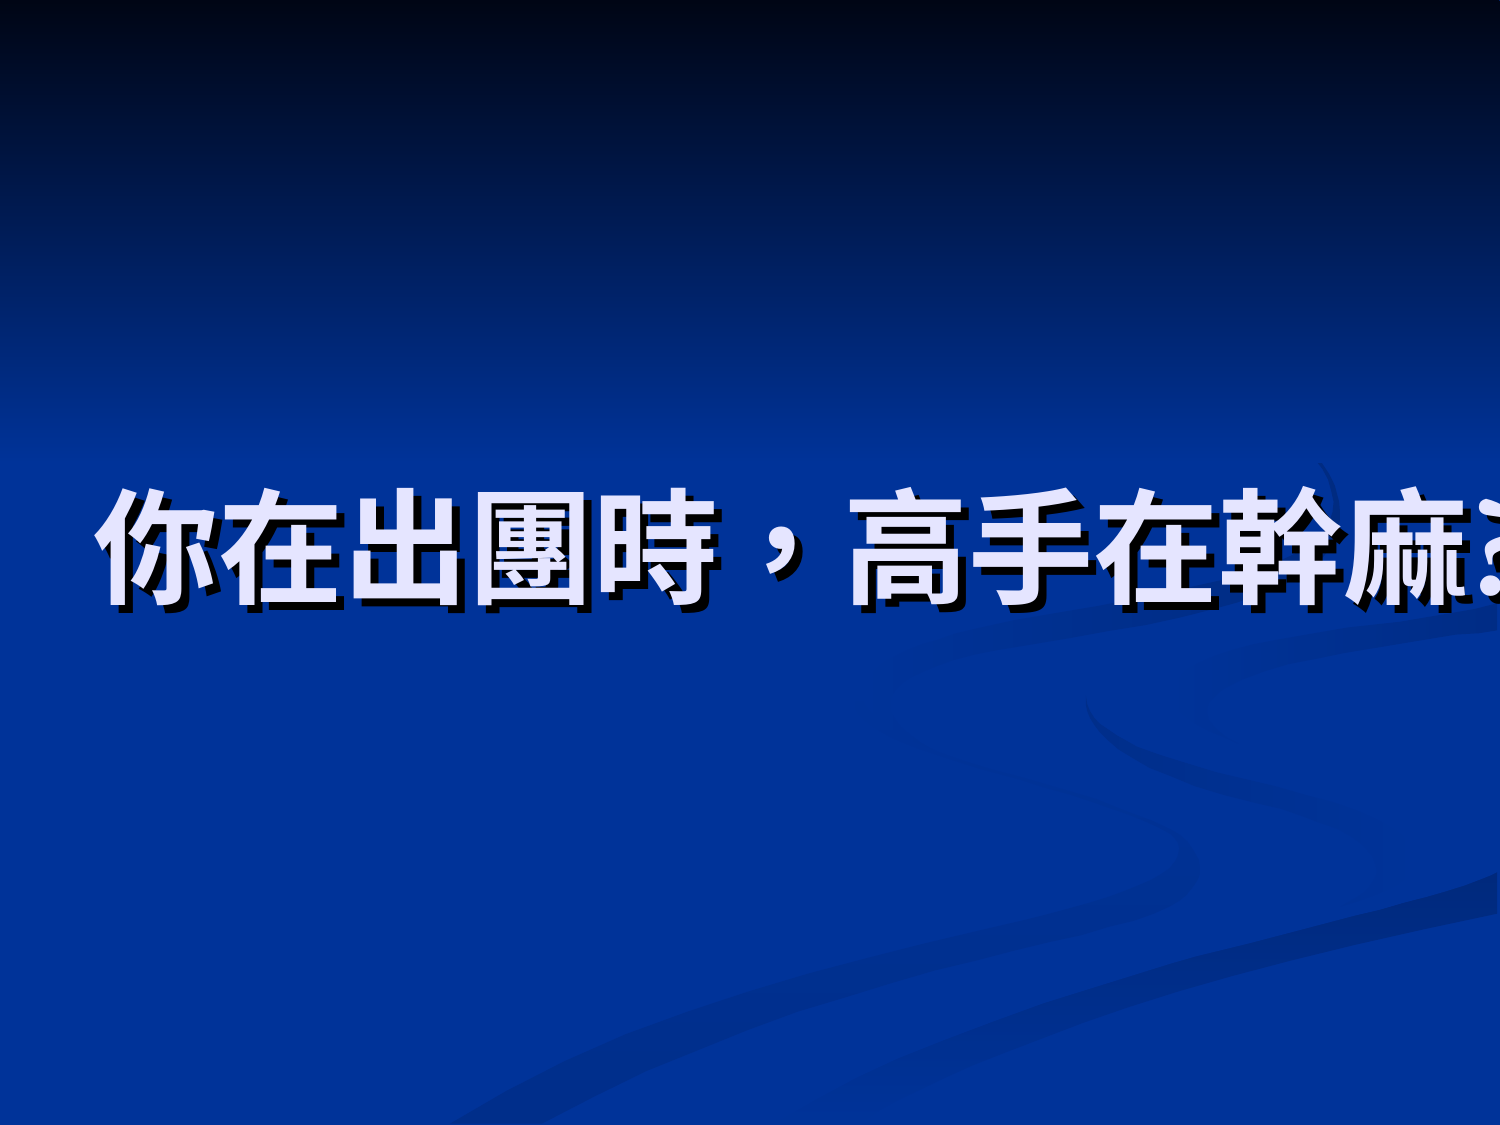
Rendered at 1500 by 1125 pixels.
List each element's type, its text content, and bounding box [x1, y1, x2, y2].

text_box 你在出團時，高手在幹麻? [0, 290, 1500, 799]
